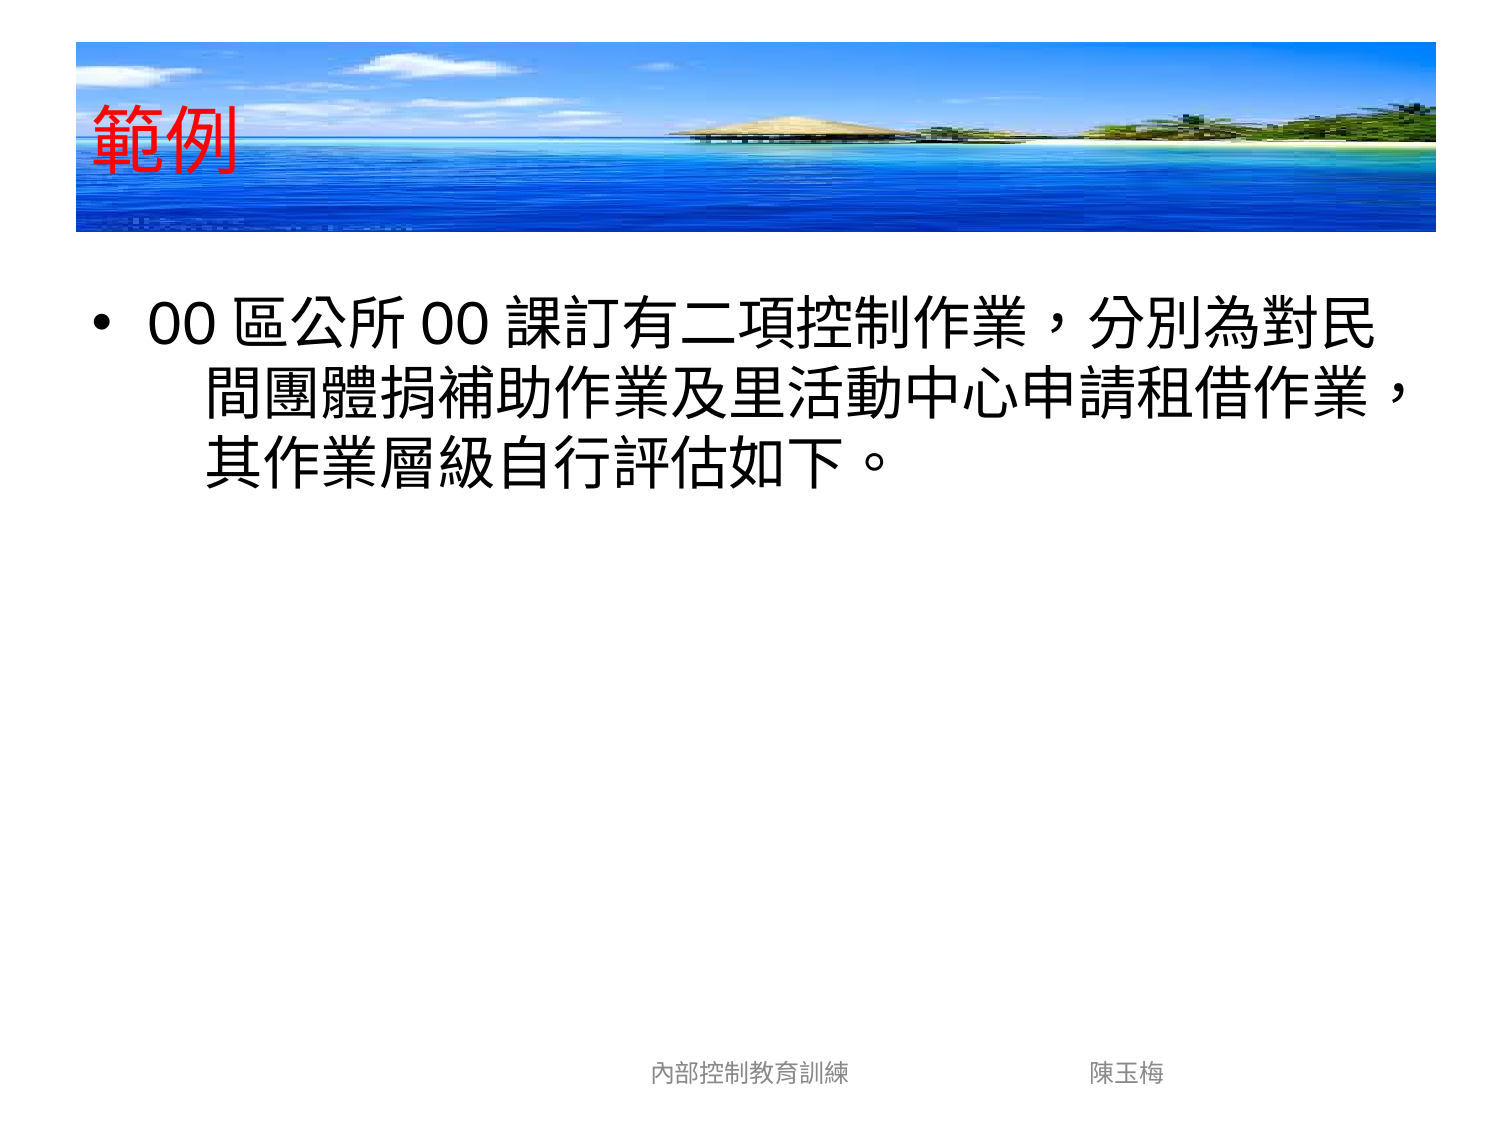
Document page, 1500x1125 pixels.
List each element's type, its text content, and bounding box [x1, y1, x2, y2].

list OO區公所OO課訂有二項控制作業，分別為對民間團體捐補助作業及里活動中心申請租借作業，其作業層級自行評估如下。 [76, 278, 1436, 1000]
title 範例 [75, 45, 1426, 233]
text_box 陳玉梅 [1074, 1042, 1426, 1103]
text_box 內部控制教育訓練 [512, 1042, 988, 1103]
